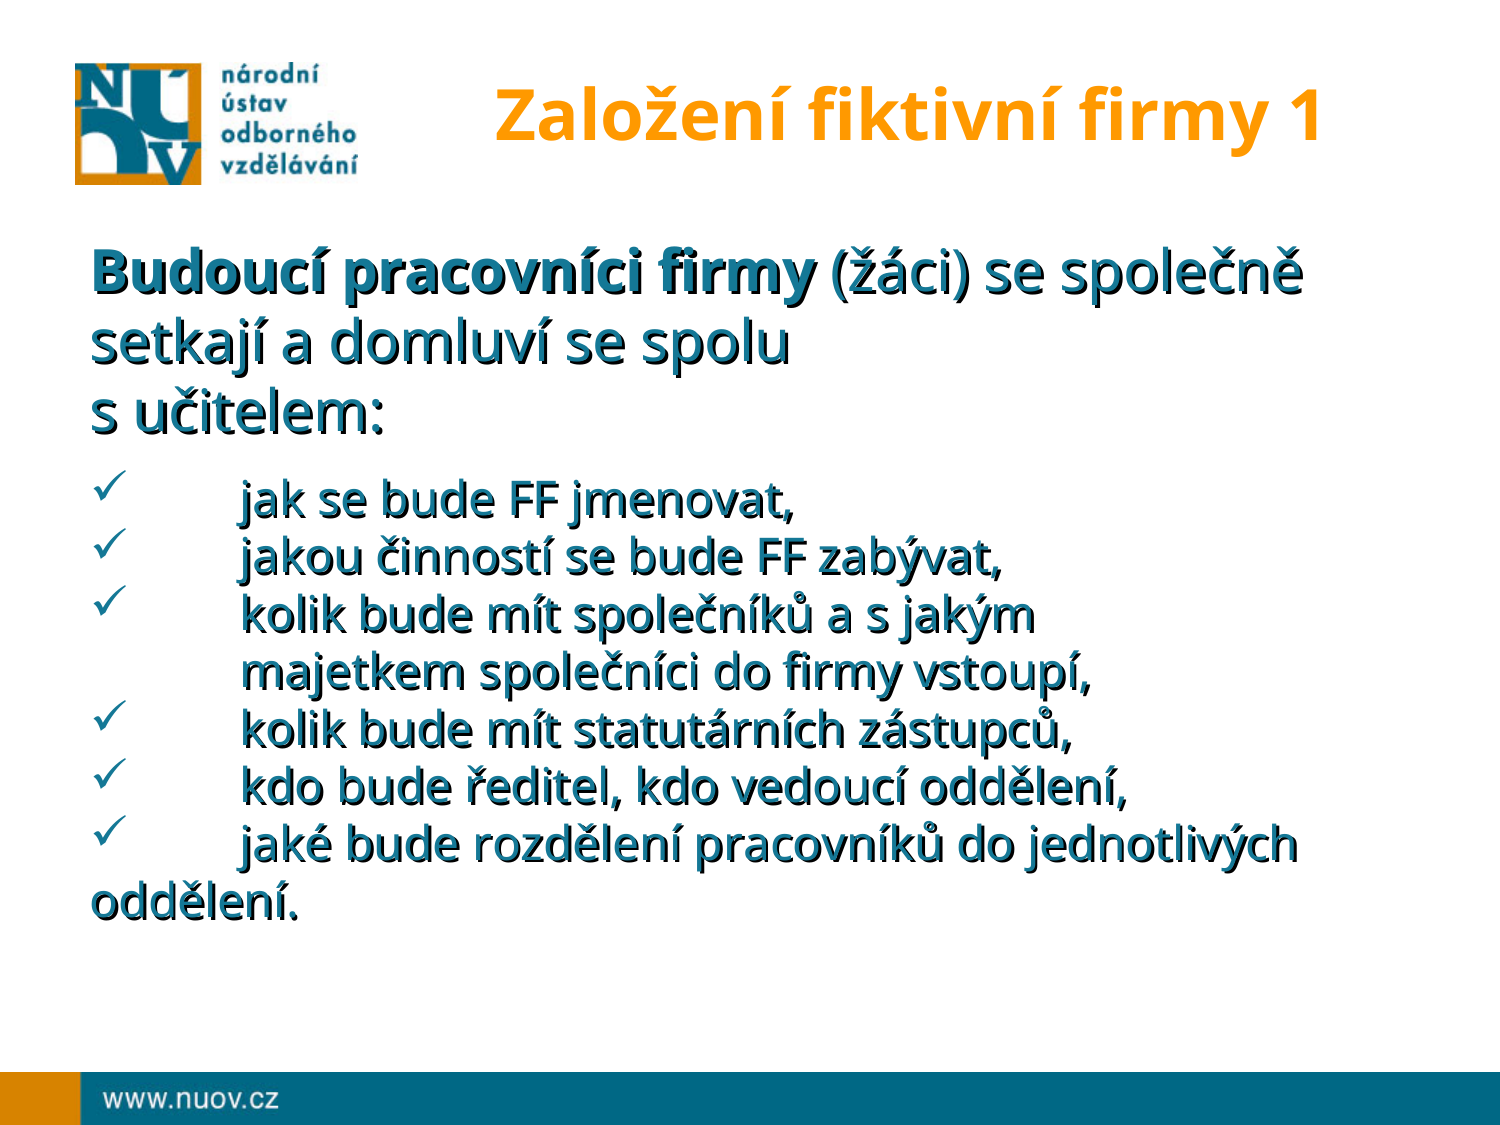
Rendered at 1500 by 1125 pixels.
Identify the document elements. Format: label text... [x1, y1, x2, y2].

text_box [0, 1072, 1500, 1125]
text_box Budoucí pracovníci firmy (žáci) se společně setkají a domluví se spolu s učitelem: jak se bude FF jmenovat, jakou činností se bude FF zabývat, kolik bude mít společníků a s jakým majetkem společníci do firmy vstoupí, kolik bude mít statutárních zástupců, kdo bude ředitel, kdo vedoucí oddělení, jaké bude rozdělení pracovníků do jednotlivých oddělení. [74, 224, 1463, 993]
text_box [75, 62, 358, 185]
title Založení fiktivní firmy 1 [399, 37, 1425, 188]
